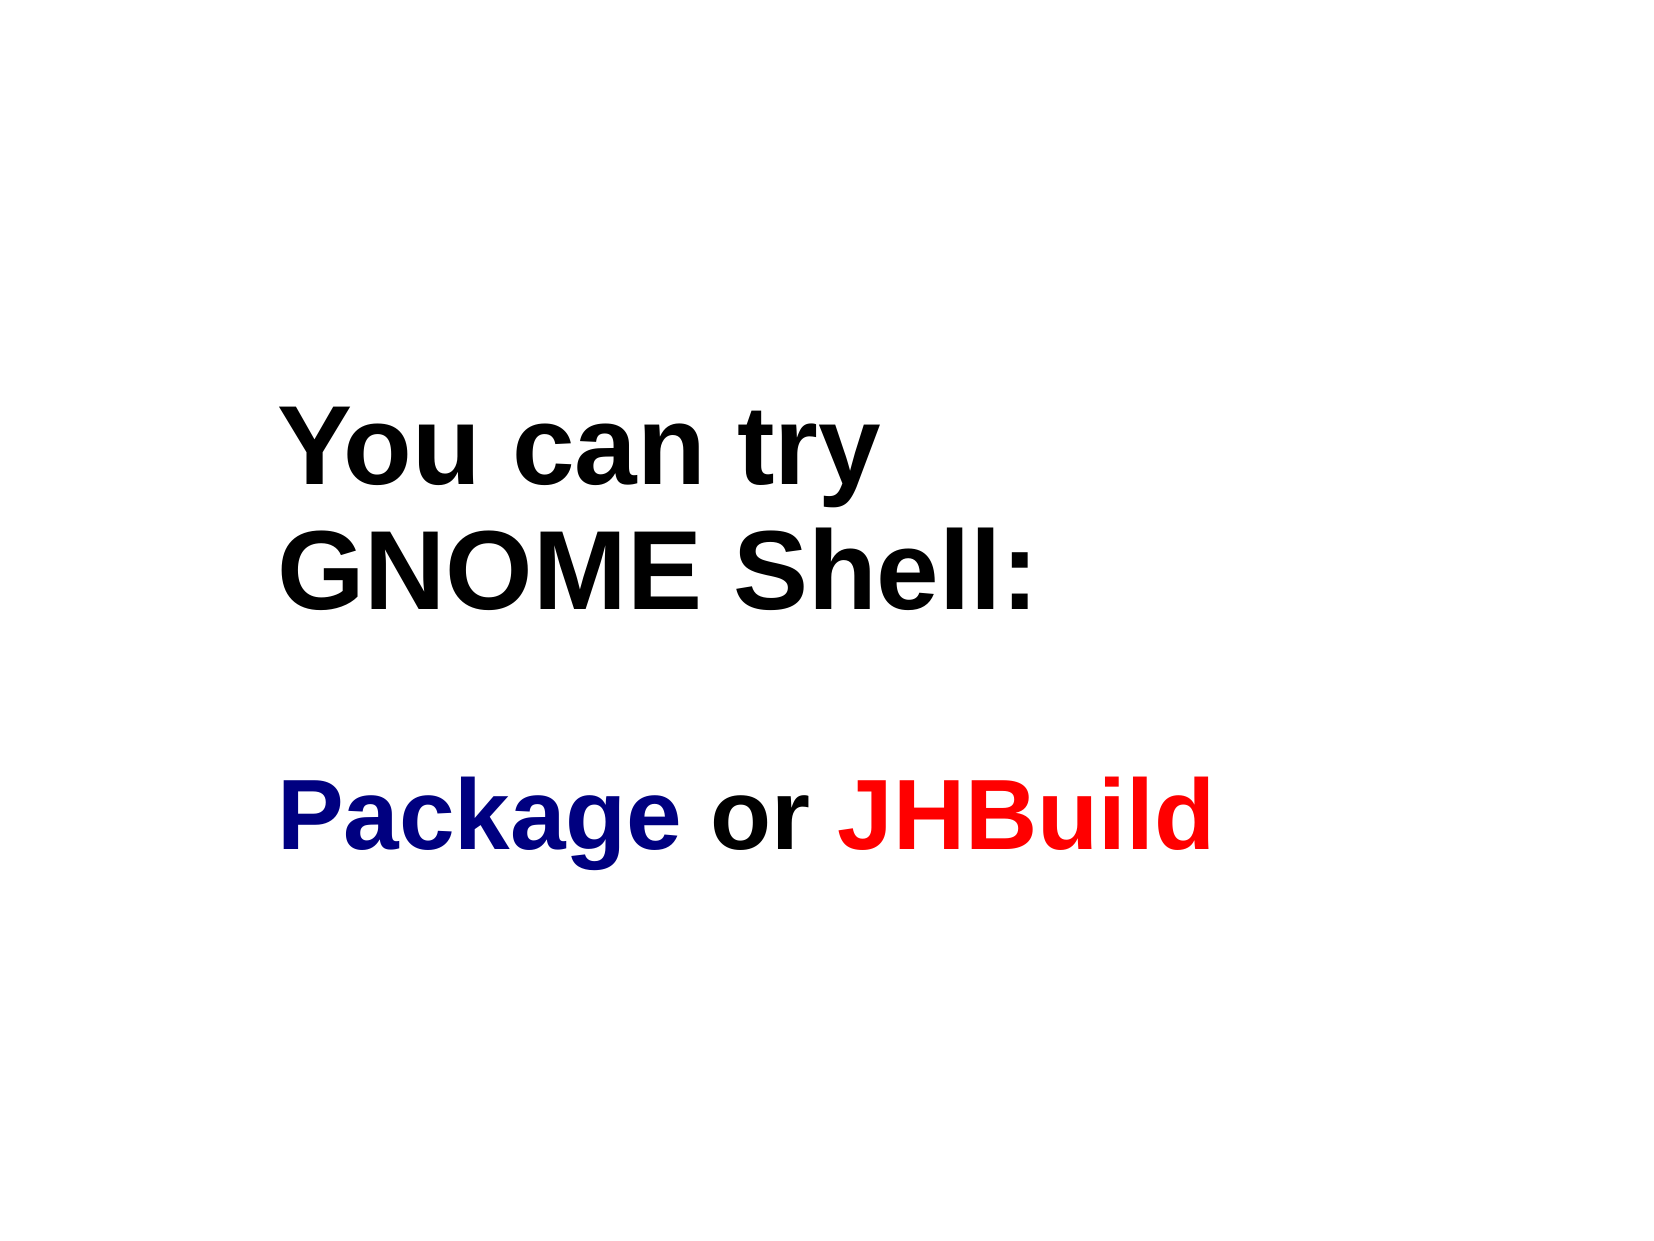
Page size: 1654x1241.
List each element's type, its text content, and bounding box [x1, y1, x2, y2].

text_box You can try GNOME Shell: Package or JHBuild [262, 375, 1313, 879]
